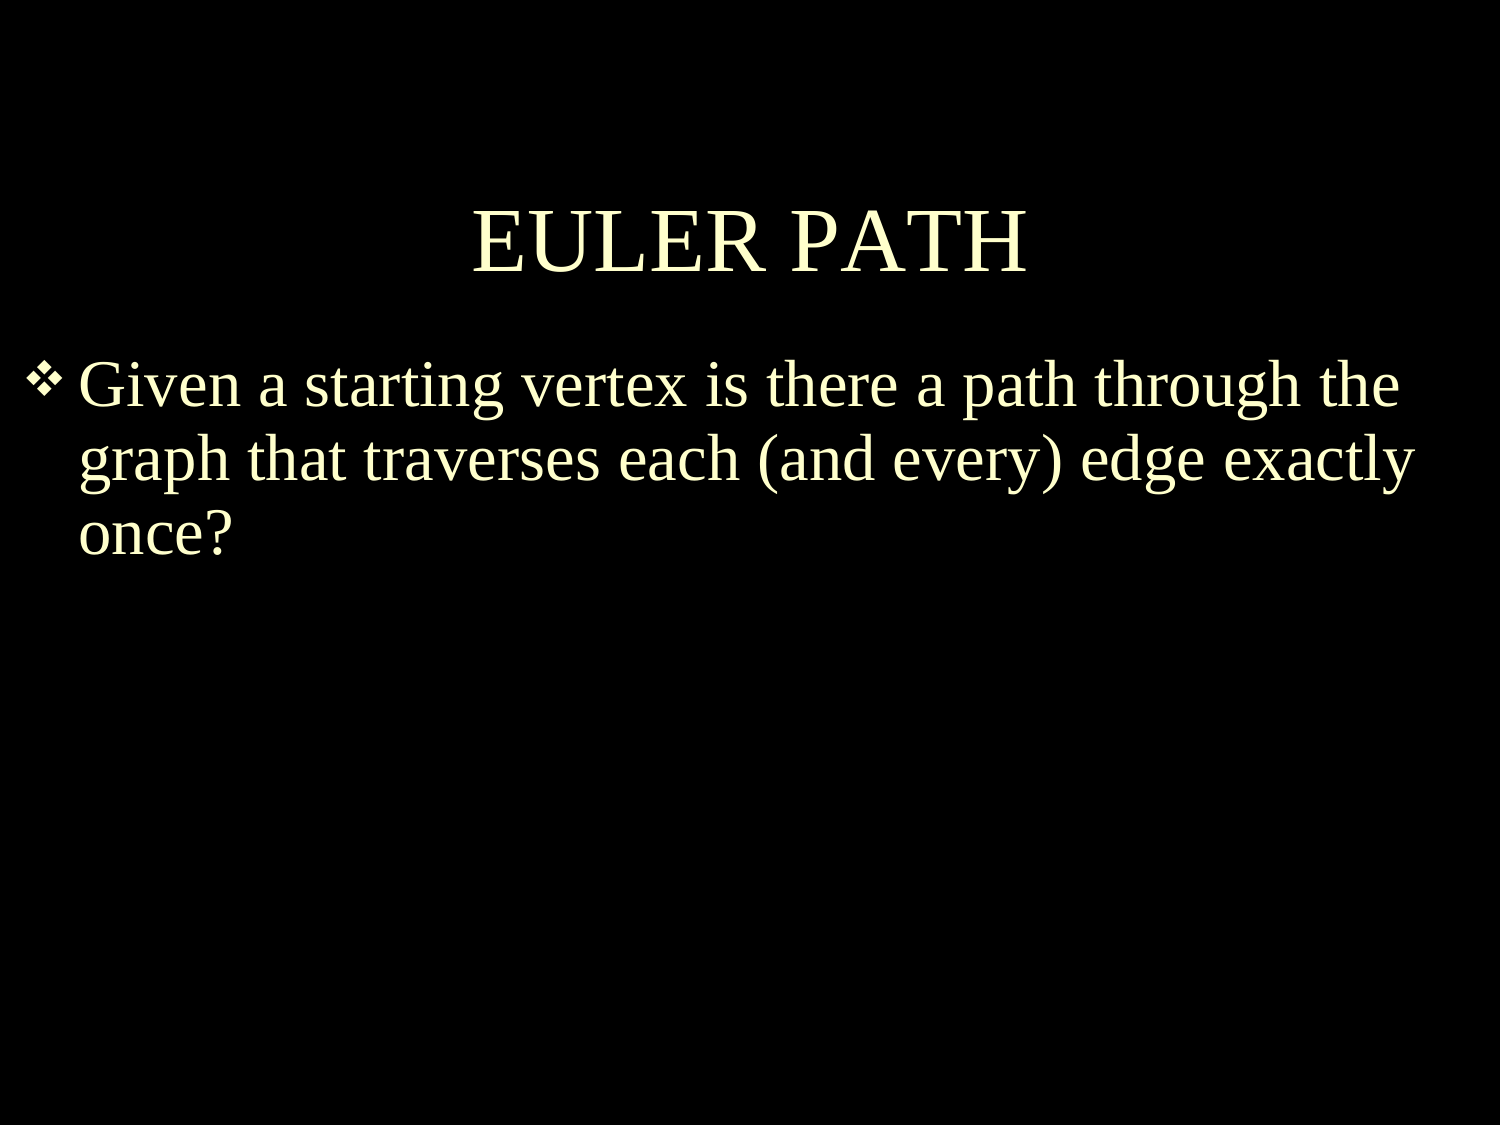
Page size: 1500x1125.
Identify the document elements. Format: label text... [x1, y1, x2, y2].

title EULER PATH [22, 153, 1480, 329]
list Given a starting vertex is there a path through the graph that traverses each (and every) edge exactly once? [22, 347, 1482, 1075]
